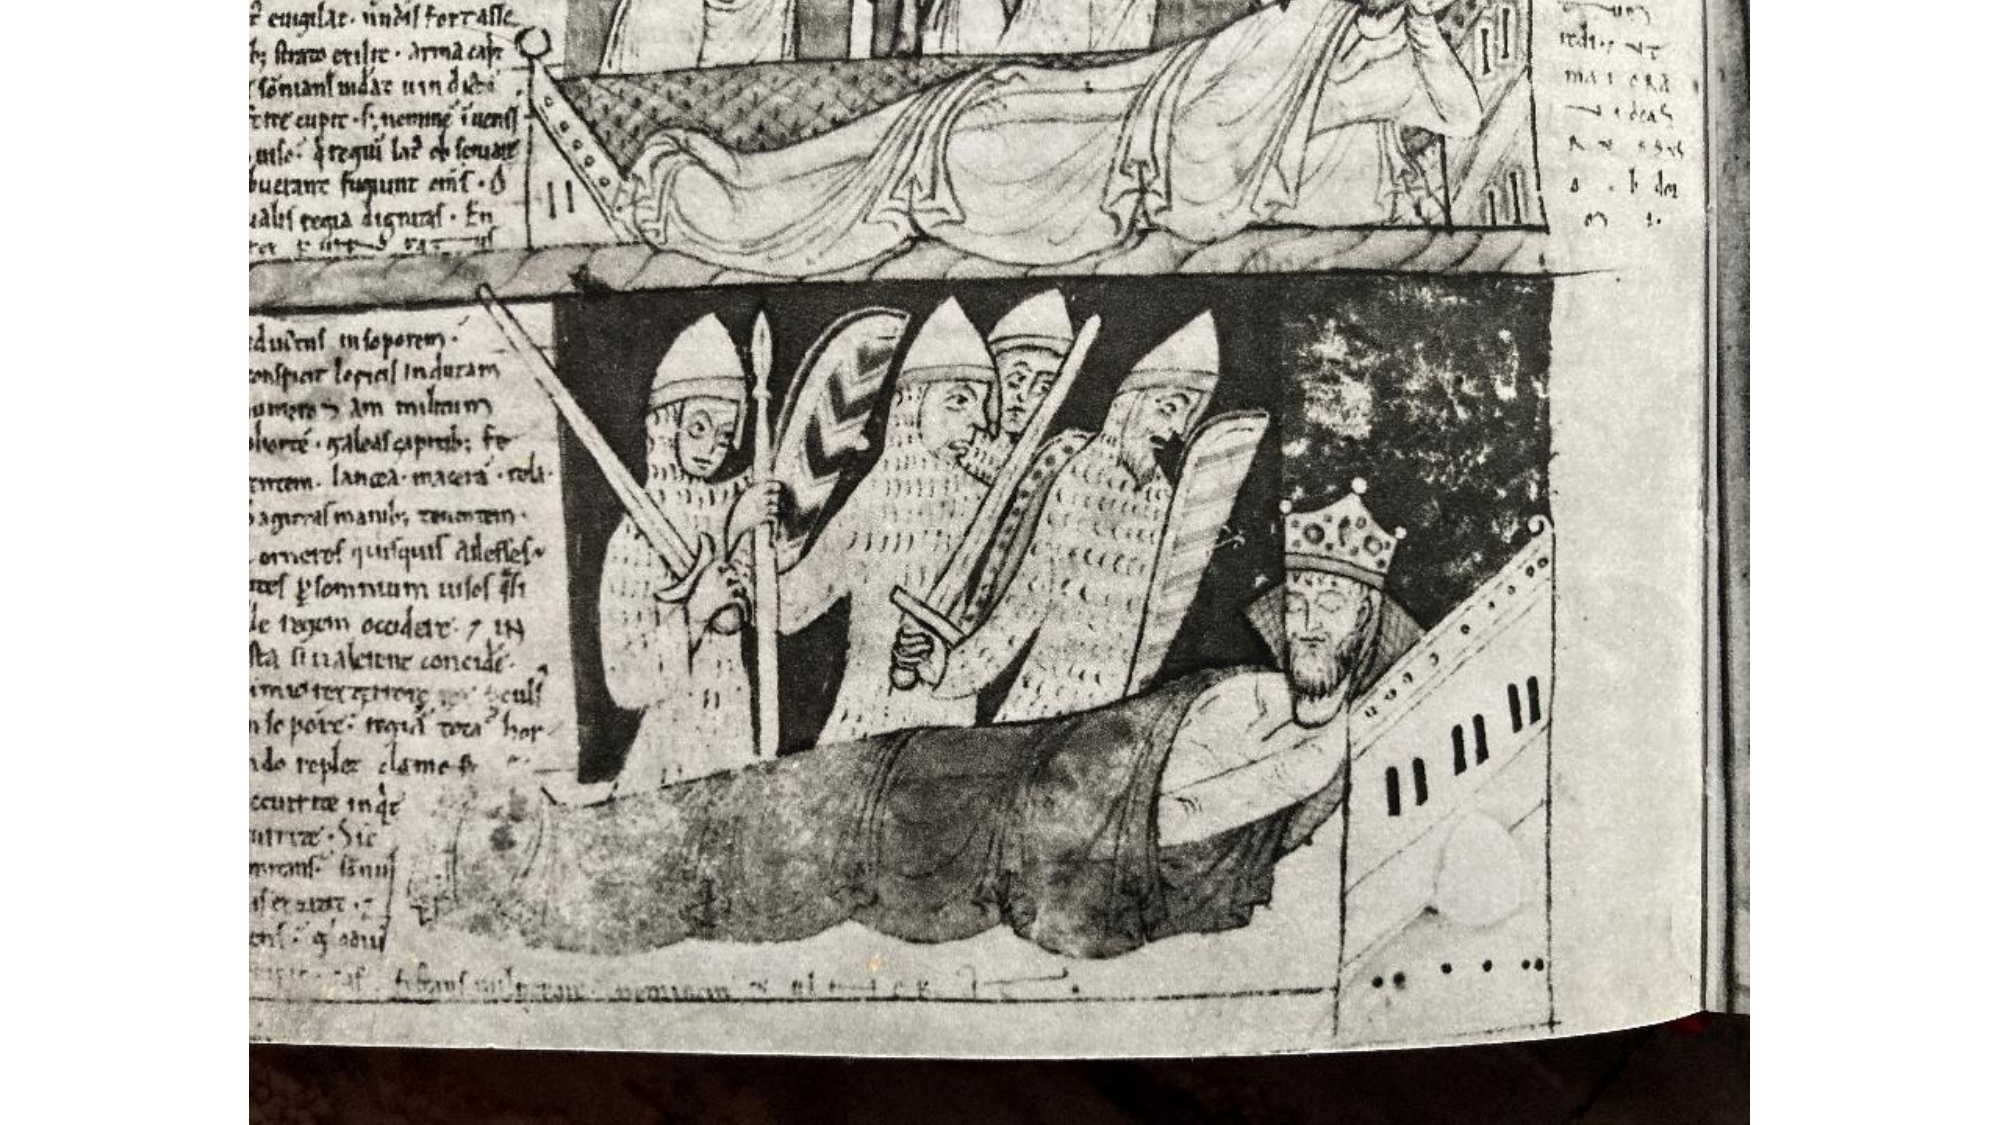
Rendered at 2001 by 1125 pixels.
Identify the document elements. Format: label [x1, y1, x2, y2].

picture [249, 0, 1750, 1125]
